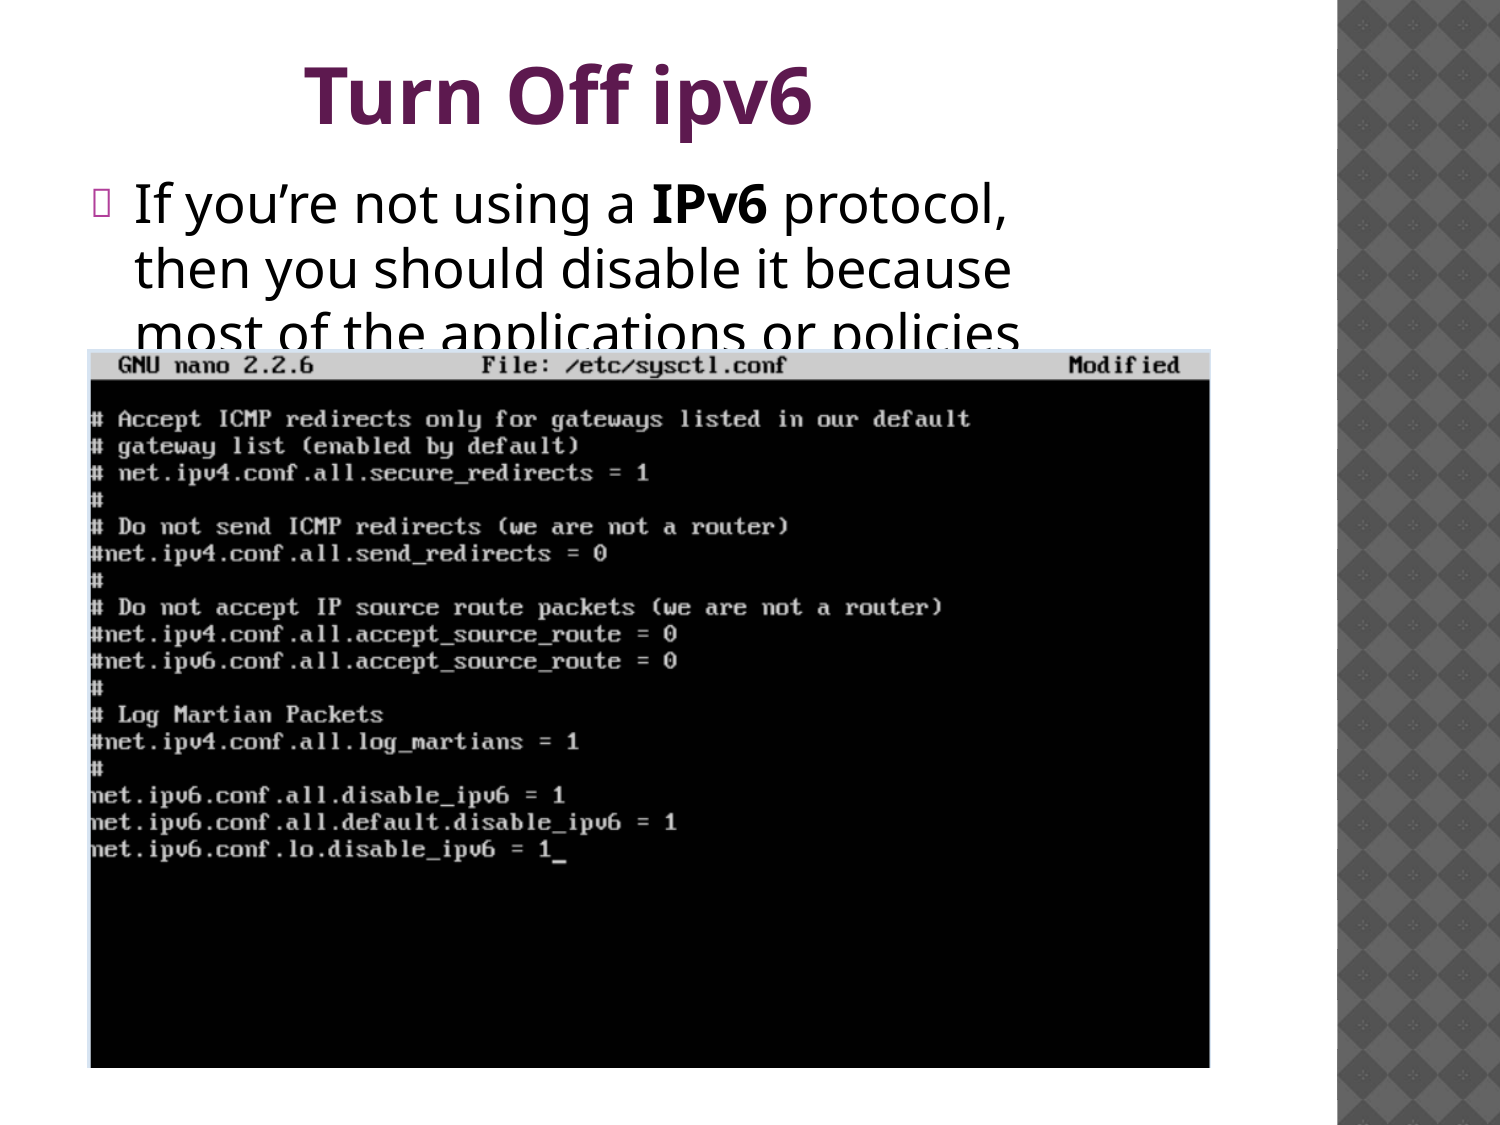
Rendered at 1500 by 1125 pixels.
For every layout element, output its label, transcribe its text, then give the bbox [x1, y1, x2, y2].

picture [87, 349, 1211, 1068]
picture [1337, 0, 1500, 1125]
title Turn Off ipv6 [75, 37, 1043, 125]
list If you’re not using a IPv6 protocol, then you should disable it because most of the applications or policies not required IPv6 protocol and currently it doesn’t required on the server. Go to network configuration file and add followings lines to disable it. /etc/sysctl.conf [75, 162, 1043, 345]
